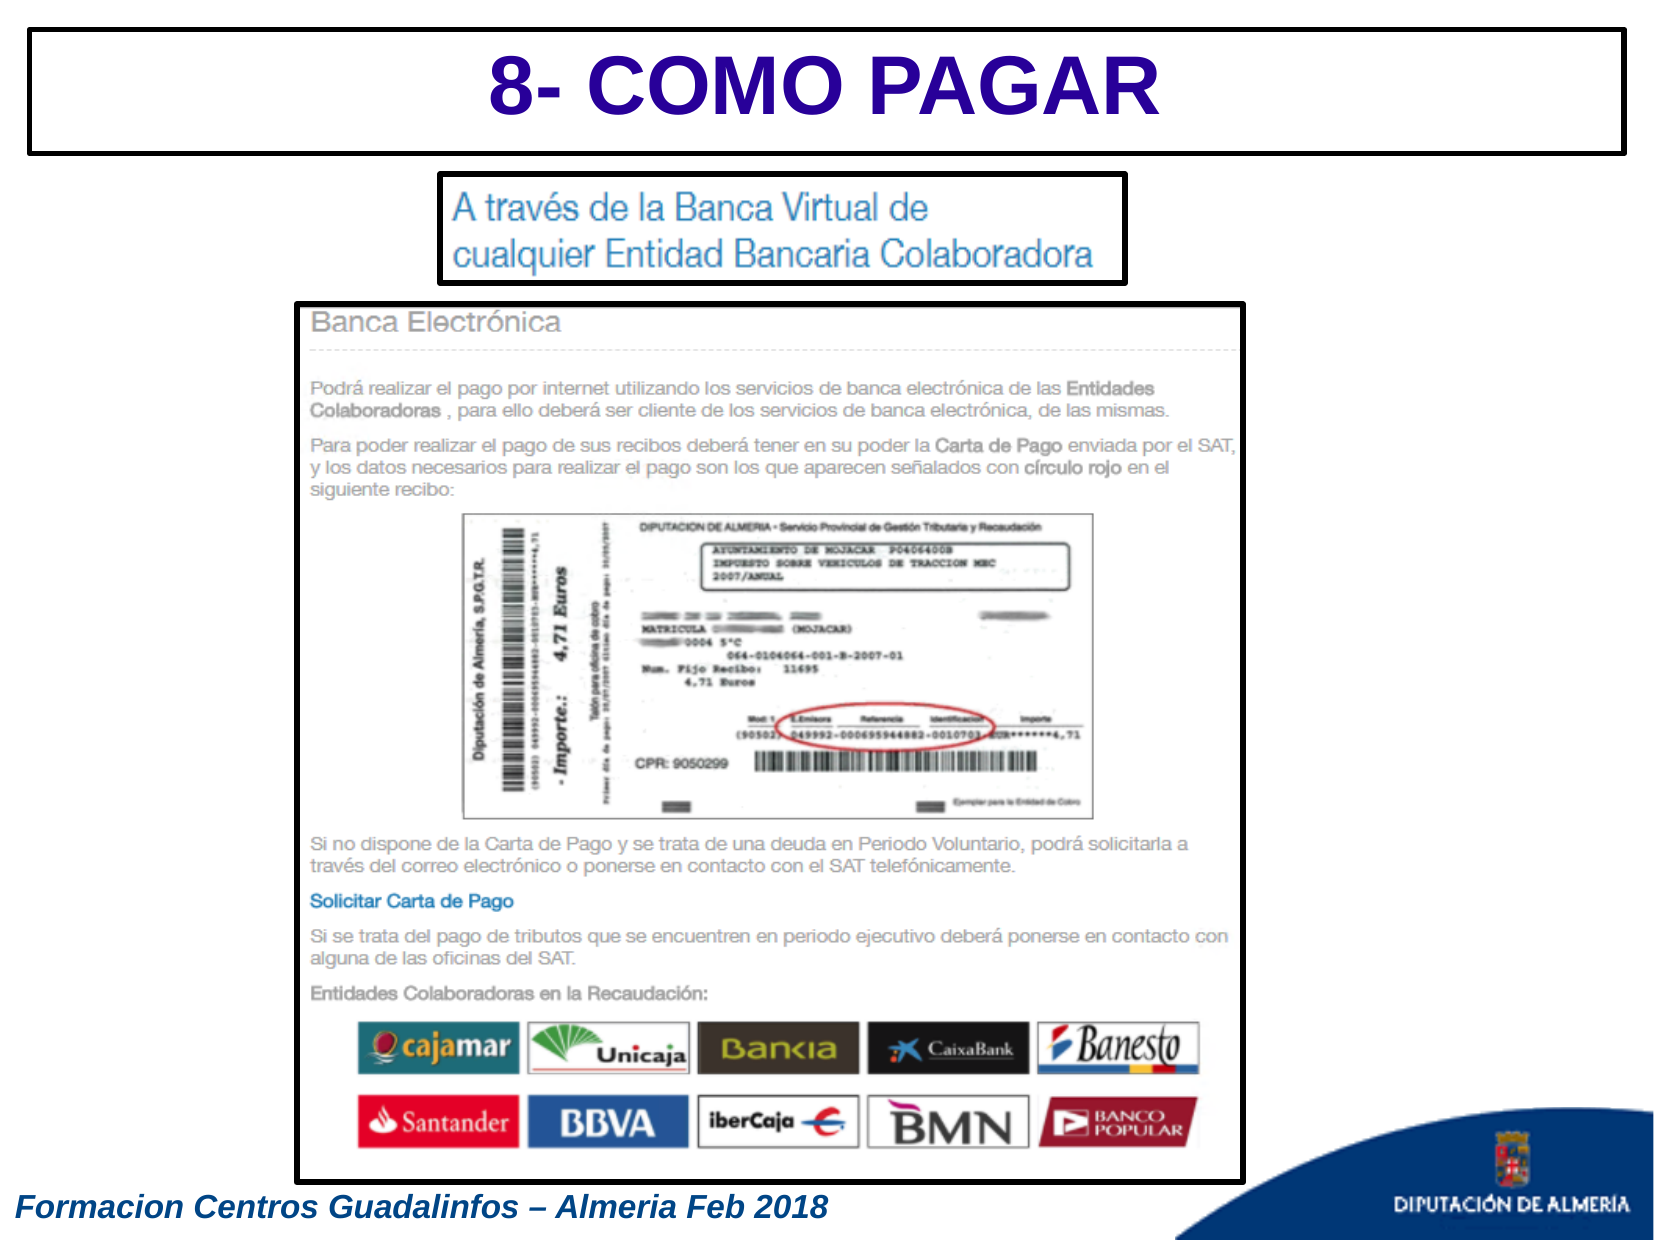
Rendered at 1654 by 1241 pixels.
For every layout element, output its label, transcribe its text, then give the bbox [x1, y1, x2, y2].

picture [442, 177, 1123, 281]
picture [1175, 1107, 1654, 1241]
picture [299, 307, 1241, 1180]
text_box Formacion Centros Guadalinfos – Almeria Feb 2018 [0, 1181, 845, 1234]
text_box 8- COMO PAGAR [29, 29, 1625, 154]
